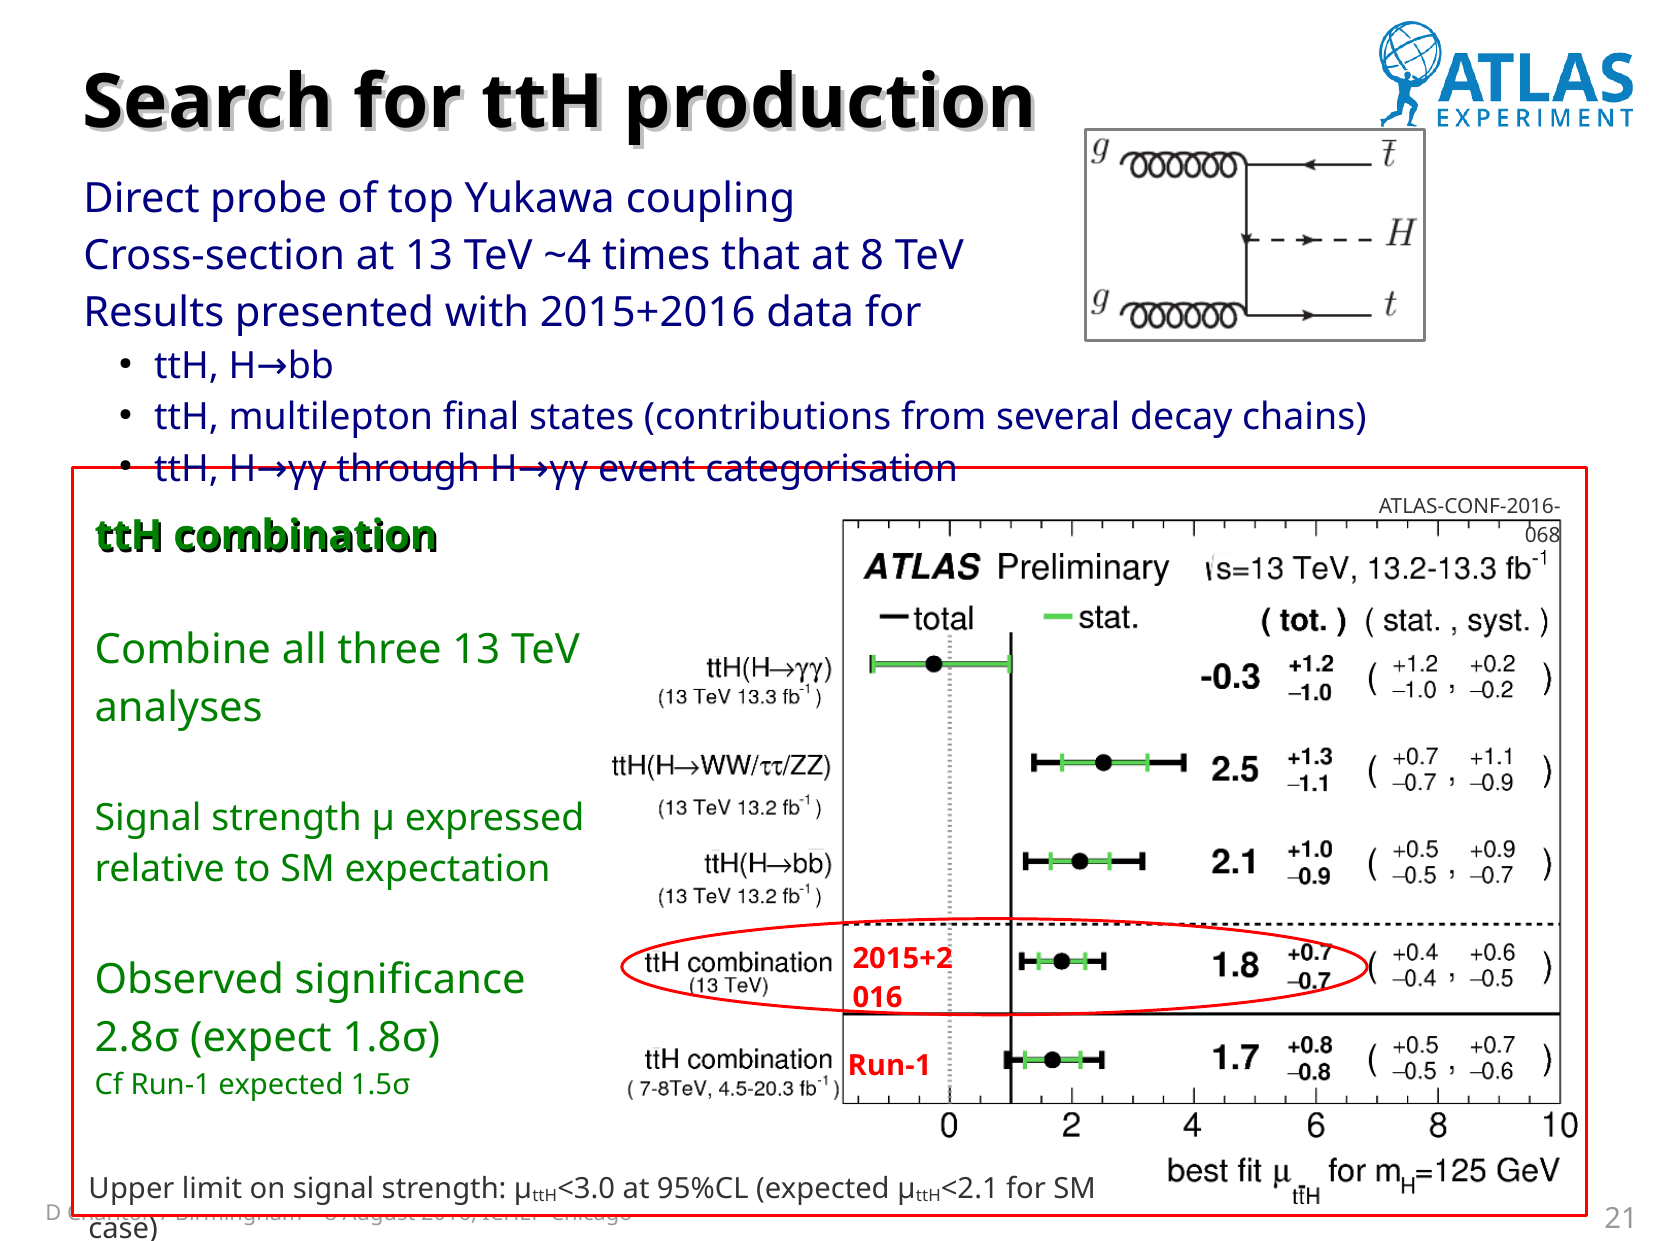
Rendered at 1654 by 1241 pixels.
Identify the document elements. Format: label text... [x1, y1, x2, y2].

text_box Run-1 [832, 1036, 965, 1094]
picture [1086, 131, 1424, 340]
text_box Direct probe of top Yukawa coupling Cross-section at 13 TeV ~4 times that at 8 TeV Results presented with 2015+2016 data for ttH, H→bb ttH, multilepton final states (contributions from several decay chains) ttH, H→γγ through H→γγ event categorisation [68, 160, 1614, 454]
text_box [416, 467, 427, 479]
text_box [72, 467, 1587, 1216]
picture [1379, 21, 1633, 127]
text_box ATLAS-CONF-2016-068 [1334, 484, 1576, 524]
text_box [313, 467, 320, 476]
picture [612, 519, 1578, 1205]
text_box [574, 467, 581, 476]
text_box [728, 471, 738, 479]
text_box [438, 467, 450, 479]
text_box [392, 467, 404, 479]
text_box [293, 467, 300, 476]
text_box [784, 467, 796, 479]
text_box ttH combination Combine all three 13 TeV analyses Signal strength μ expressed relative to SM expectation Observed significance 2.8σ (expect 1.8σ) Cf Run-1 expected 1.5σ [79, 497, 608, 1123]
title Search for ttH production [82, 49, 1331, 148]
text_box [917, 467, 929, 479]
text_box [624, 467, 631, 478]
text_box [555, 467, 562, 476]
text_box 2015+2016 [837, 929, 970, 1013]
text_box Upper limit on signal strength: μttH<3.0 at 95%CL (expected μttH<2.1 for SM case) [73, 1160, 1152, 1219]
text_box [873, 471, 883, 479]
text_box [807, 467, 819, 479]
